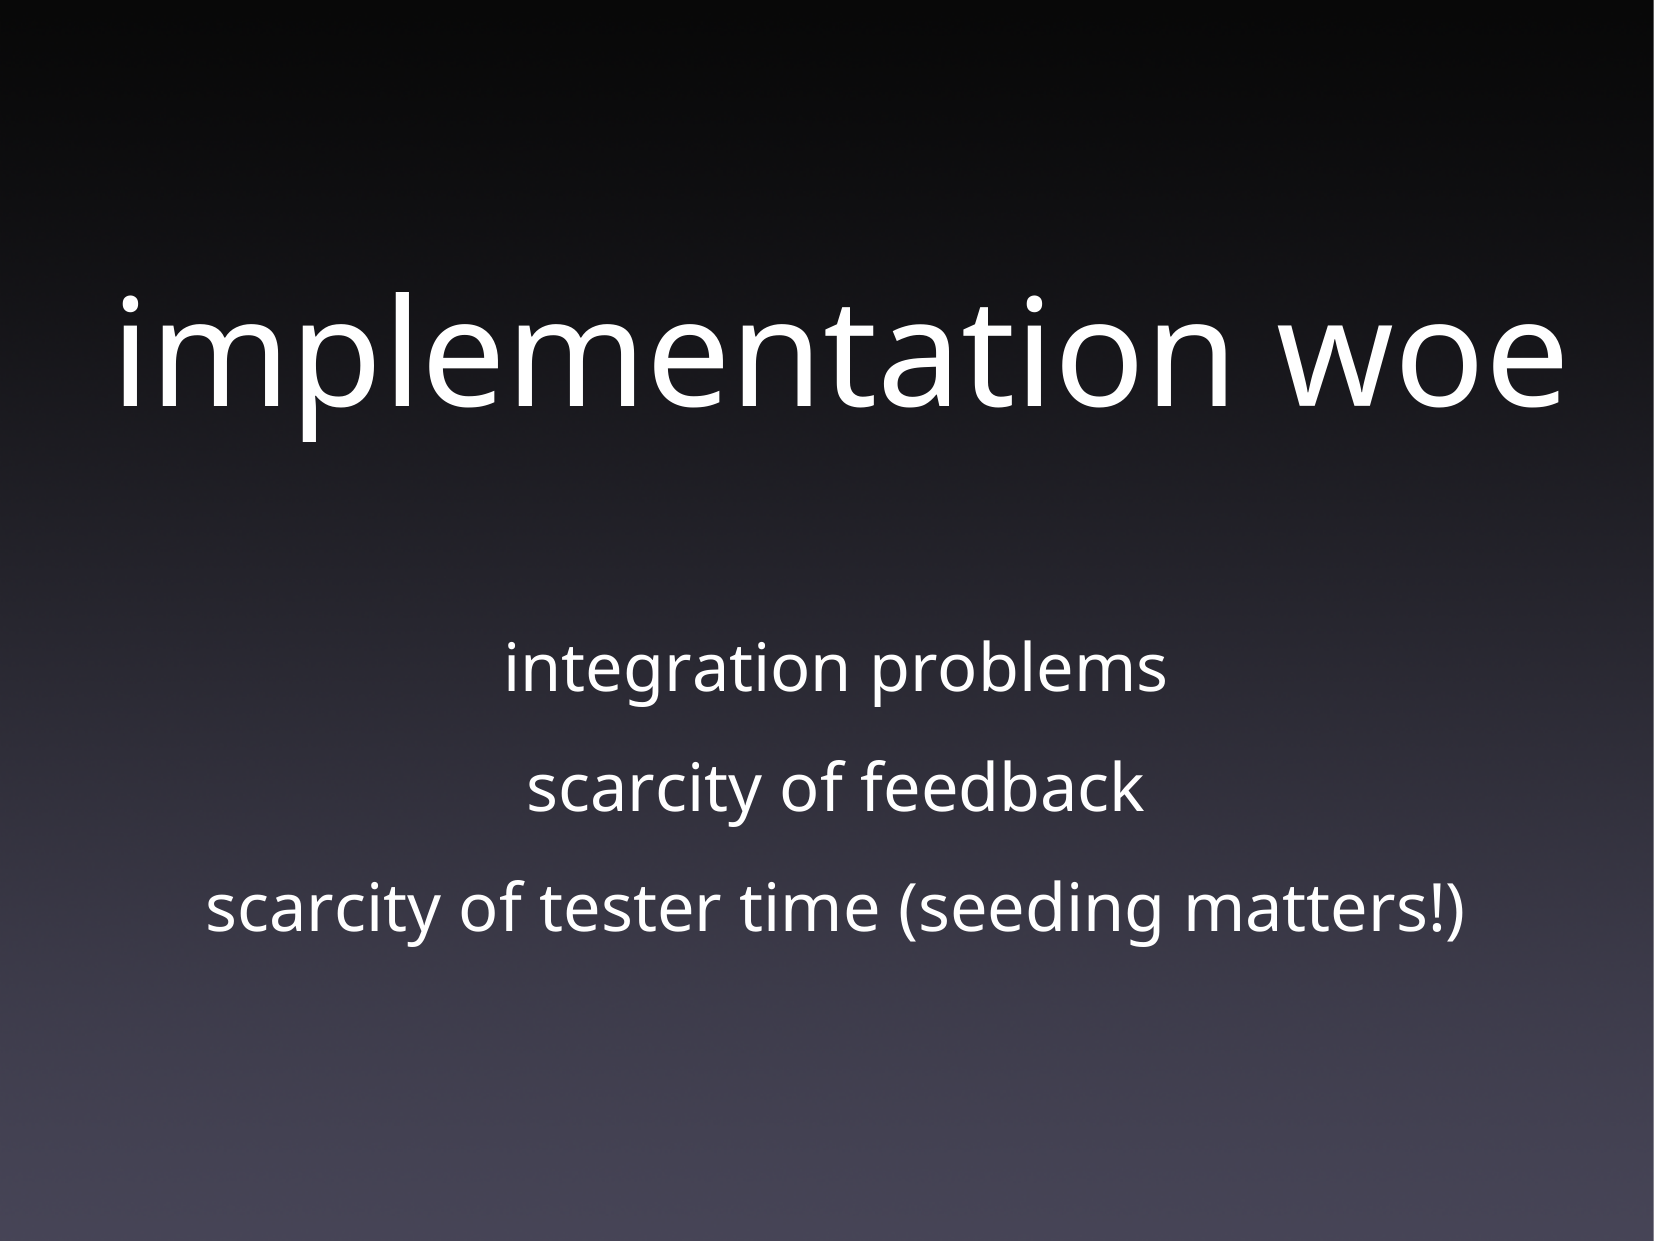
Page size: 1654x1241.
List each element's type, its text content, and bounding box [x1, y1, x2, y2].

list integration problems scarcity of feedback scarcity of tester time (seeding matters!) [121, 620, 1534, 1127]
picture [0, 0, 1654, 1241]
title implementation woe [88, 233, 1595, 464]
